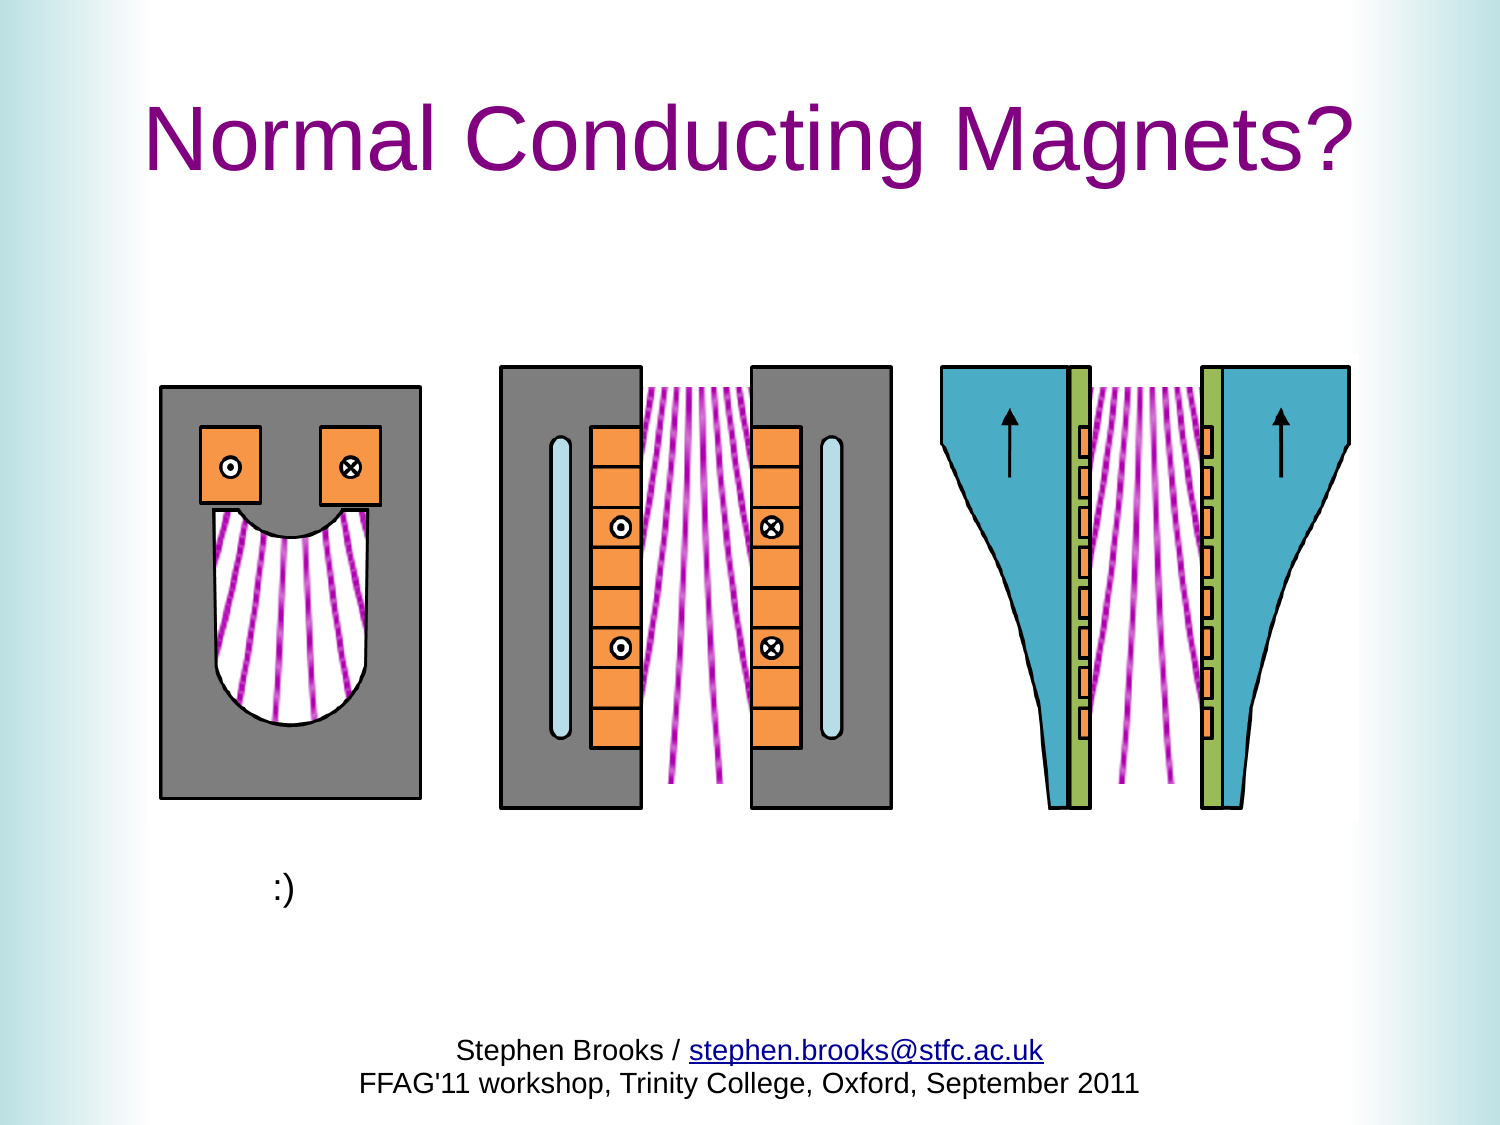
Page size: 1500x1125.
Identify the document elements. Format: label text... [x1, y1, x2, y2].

picture [147, 354, 1359, 821]
text_box :) [257, 855, 311, 916]
title Normal Conducting Magnets? [75, 45, 1425, 233]
